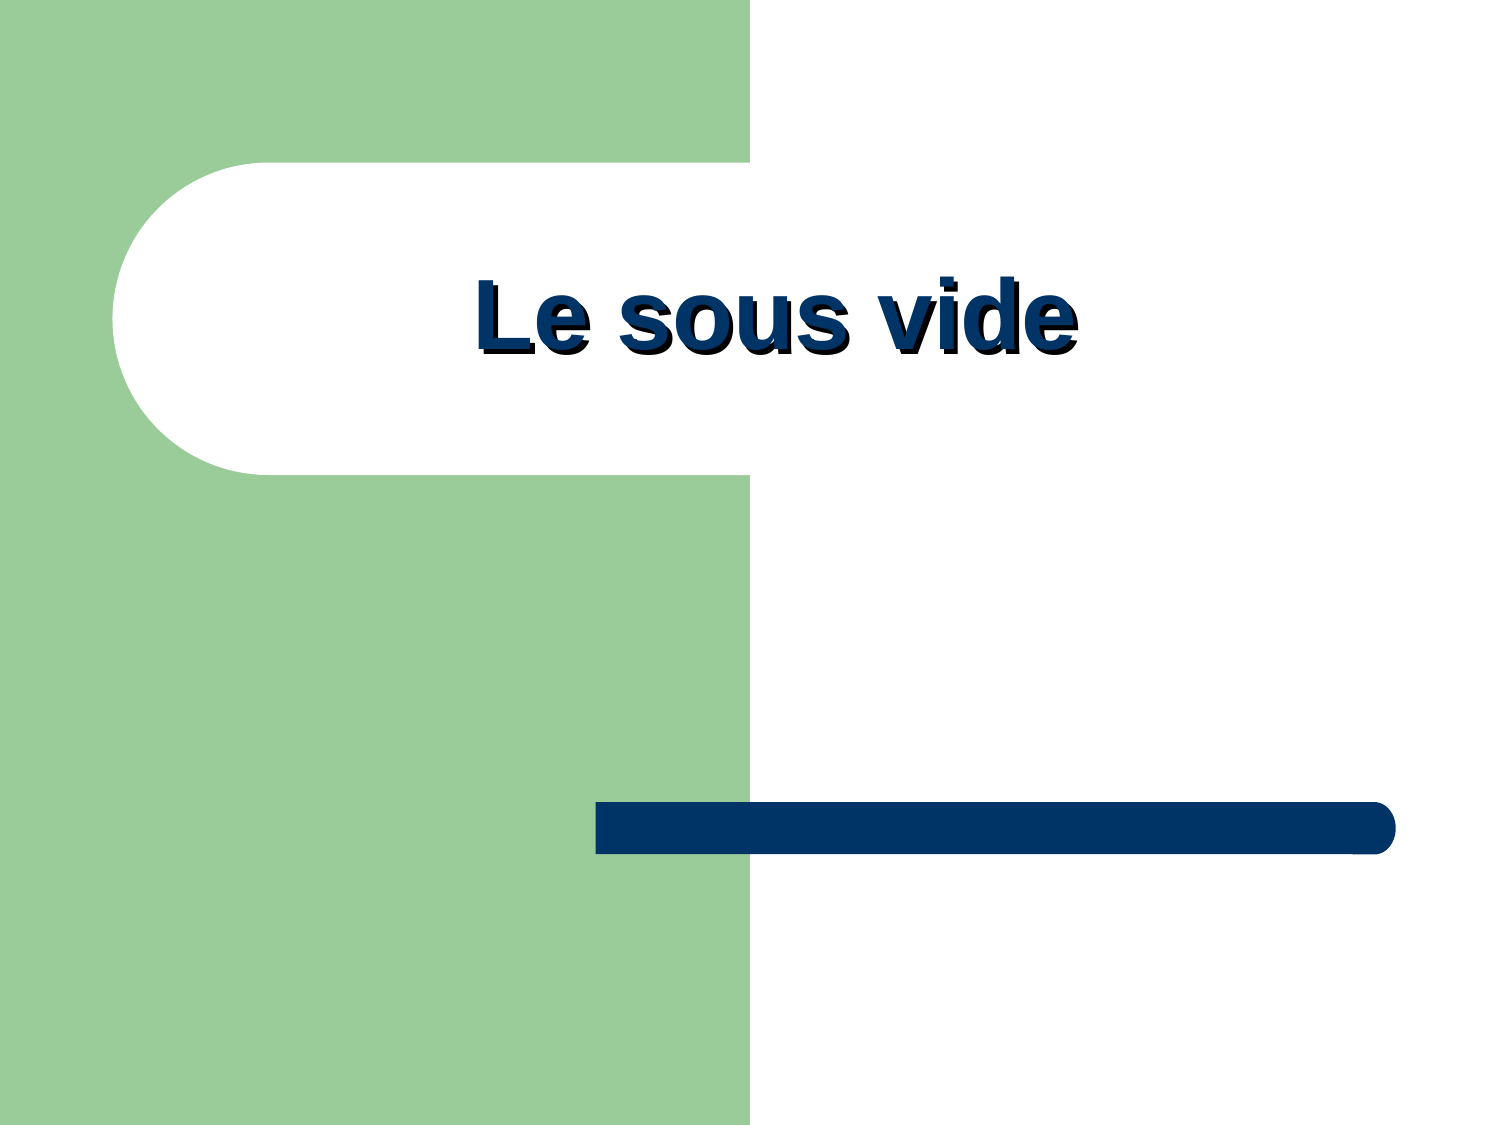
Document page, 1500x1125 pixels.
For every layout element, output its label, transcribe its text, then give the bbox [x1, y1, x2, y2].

title Le sous vide [100, 160, 1451, 474]
